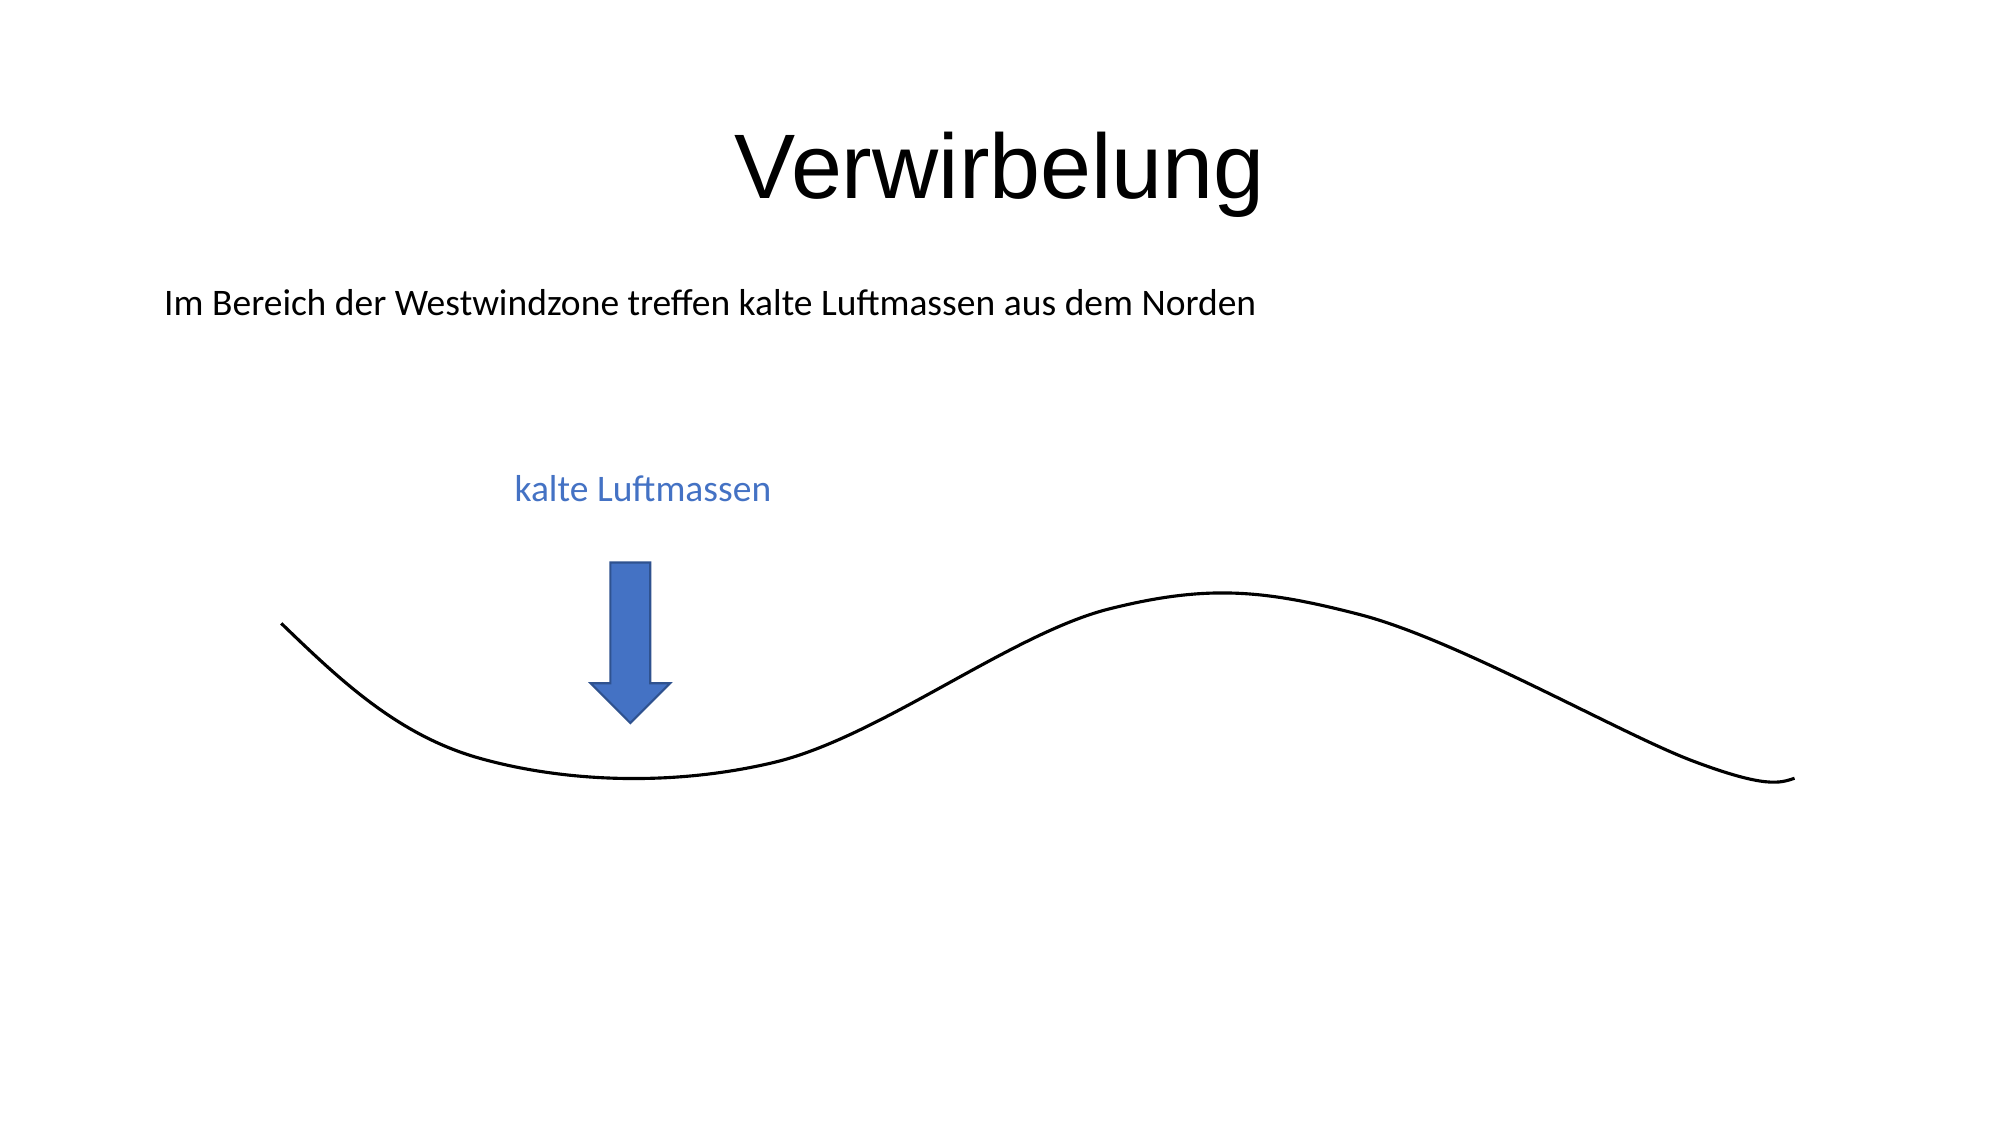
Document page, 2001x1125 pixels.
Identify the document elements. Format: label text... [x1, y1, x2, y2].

text_box [590, 562, 671, 724]
title Verwirbelung [137, 59, 1863, 278]
text_box kalte Luftmassen [499, 456, 799, 517]
text_box Im Bereich der Westwindzone treffen kalte Luftmassen aus dem Norden [149, 270, 1344, 331]
